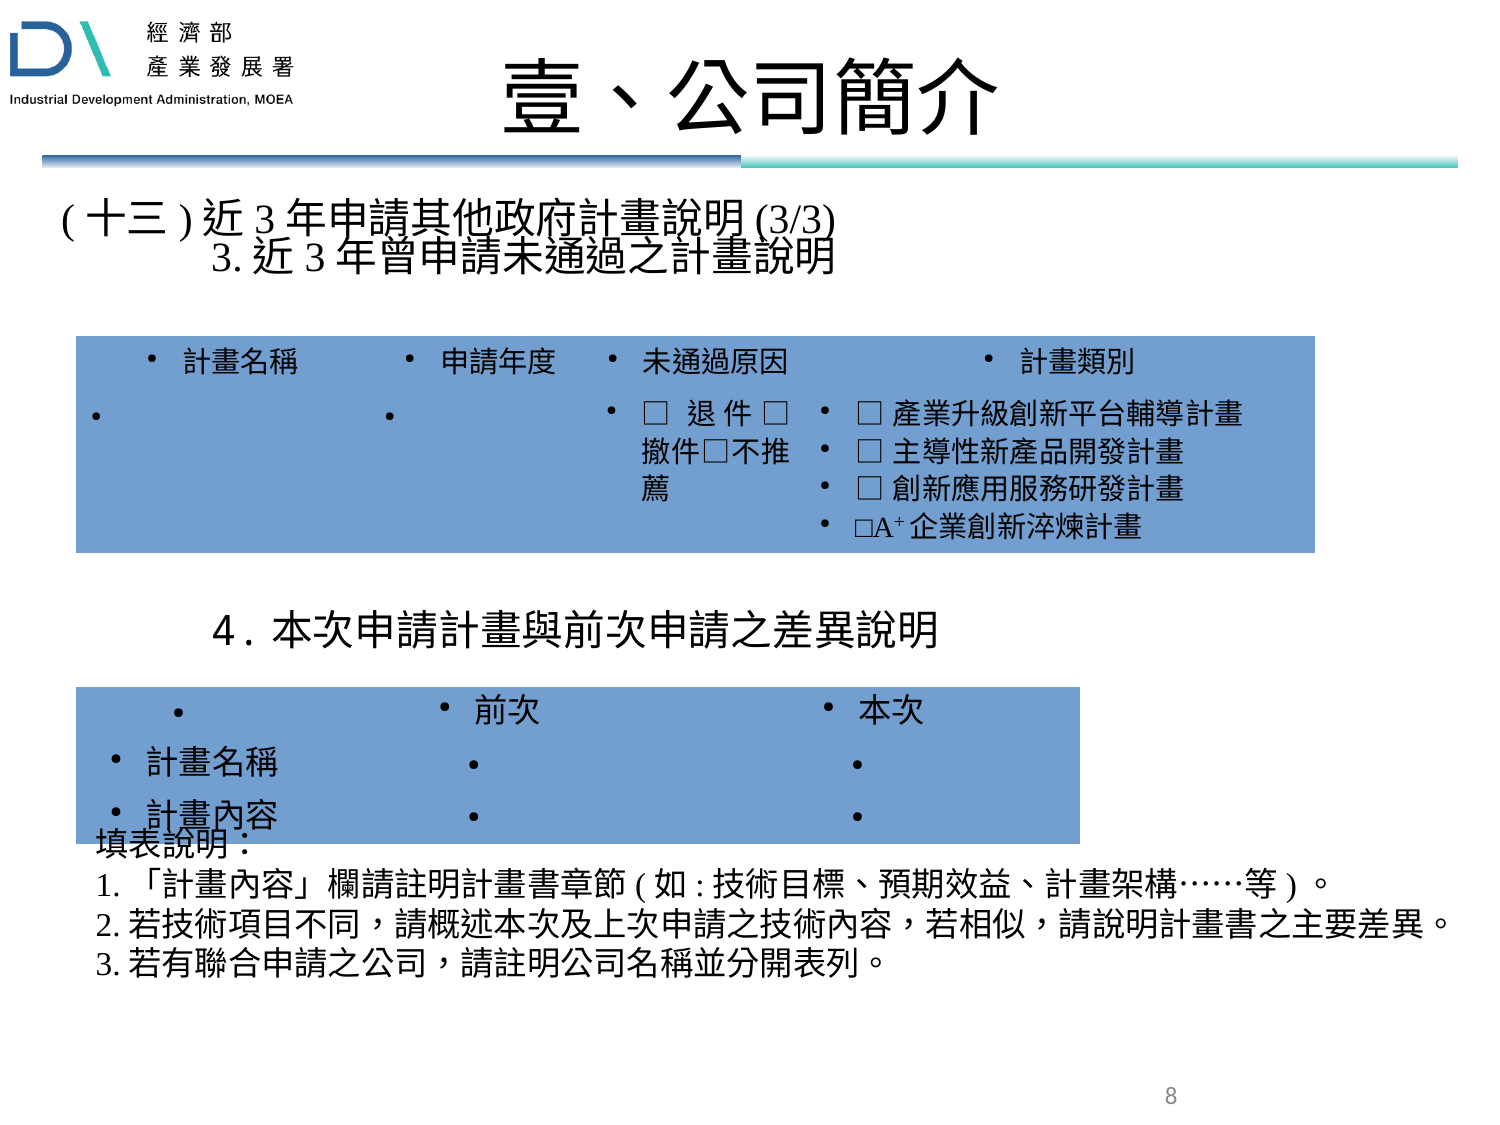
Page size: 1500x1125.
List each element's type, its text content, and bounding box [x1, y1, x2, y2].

table_header 計畫名稱 [76, 336, 370, 388]
table_cell [667, 792, 1080, 815]
table_cell [313, 792, 667, 815]
table_cell 計畫內容 [76, 792, 313, 844]
table_header [76, 687, 313, 740]
table_cell 計畫名稱 [76, 740, 313, 792]
table_cell [313, 740, 667, 792]
table_header 計畫類別 [805, 336, 1315, 388]
table_cell □產業升級創新平台輔導計畫 □主導性新產品開發計畫 □創新應用服務研發計畫 □A+企業創新淬煉計畫 [805, 388, 1315, 553]
text_box 8 [1149, 1065, 1500, 1125]
title 壹、公司簡介 [75, 19, 1426, 171]
text_box (十三)近3年申請其他政府計畫說明(3/3) 3.近3年曾申請未通過之計畫說明 [46, 184, 1454, 289]
table_header 申請年度 [370, 336, 591, 388]
text_box 填表說明： 1.「計畫內容」欄請註明計畫書章節(如:技術目標、預期效益、計畫架構……等)。 2.若技術項目不同，請概述本次及上次申請之技術內容，若相似，請說明計畫書之主要差異。 3.若有聯合申請之公司，請註明公司名稱並分開表列。 [81, 815, 1500, 990]
table_header 未通過原因 [591, 336, 805, 388]
table_cell □退件□撤件□不推薦 [591, 388, 805, 553]
table_header 前次 [313, 687, 667, 740]
table_header 本次 [667, 687, 1080, 740]
table_cell [667, 740, 1080, 792]
table_cell [76, 388, 370, 553]
text_box 4.本次申請計畫與前次申請之差異說明 [46, 597, 955, 662]
table_cell [370, 388, 591, 553]
